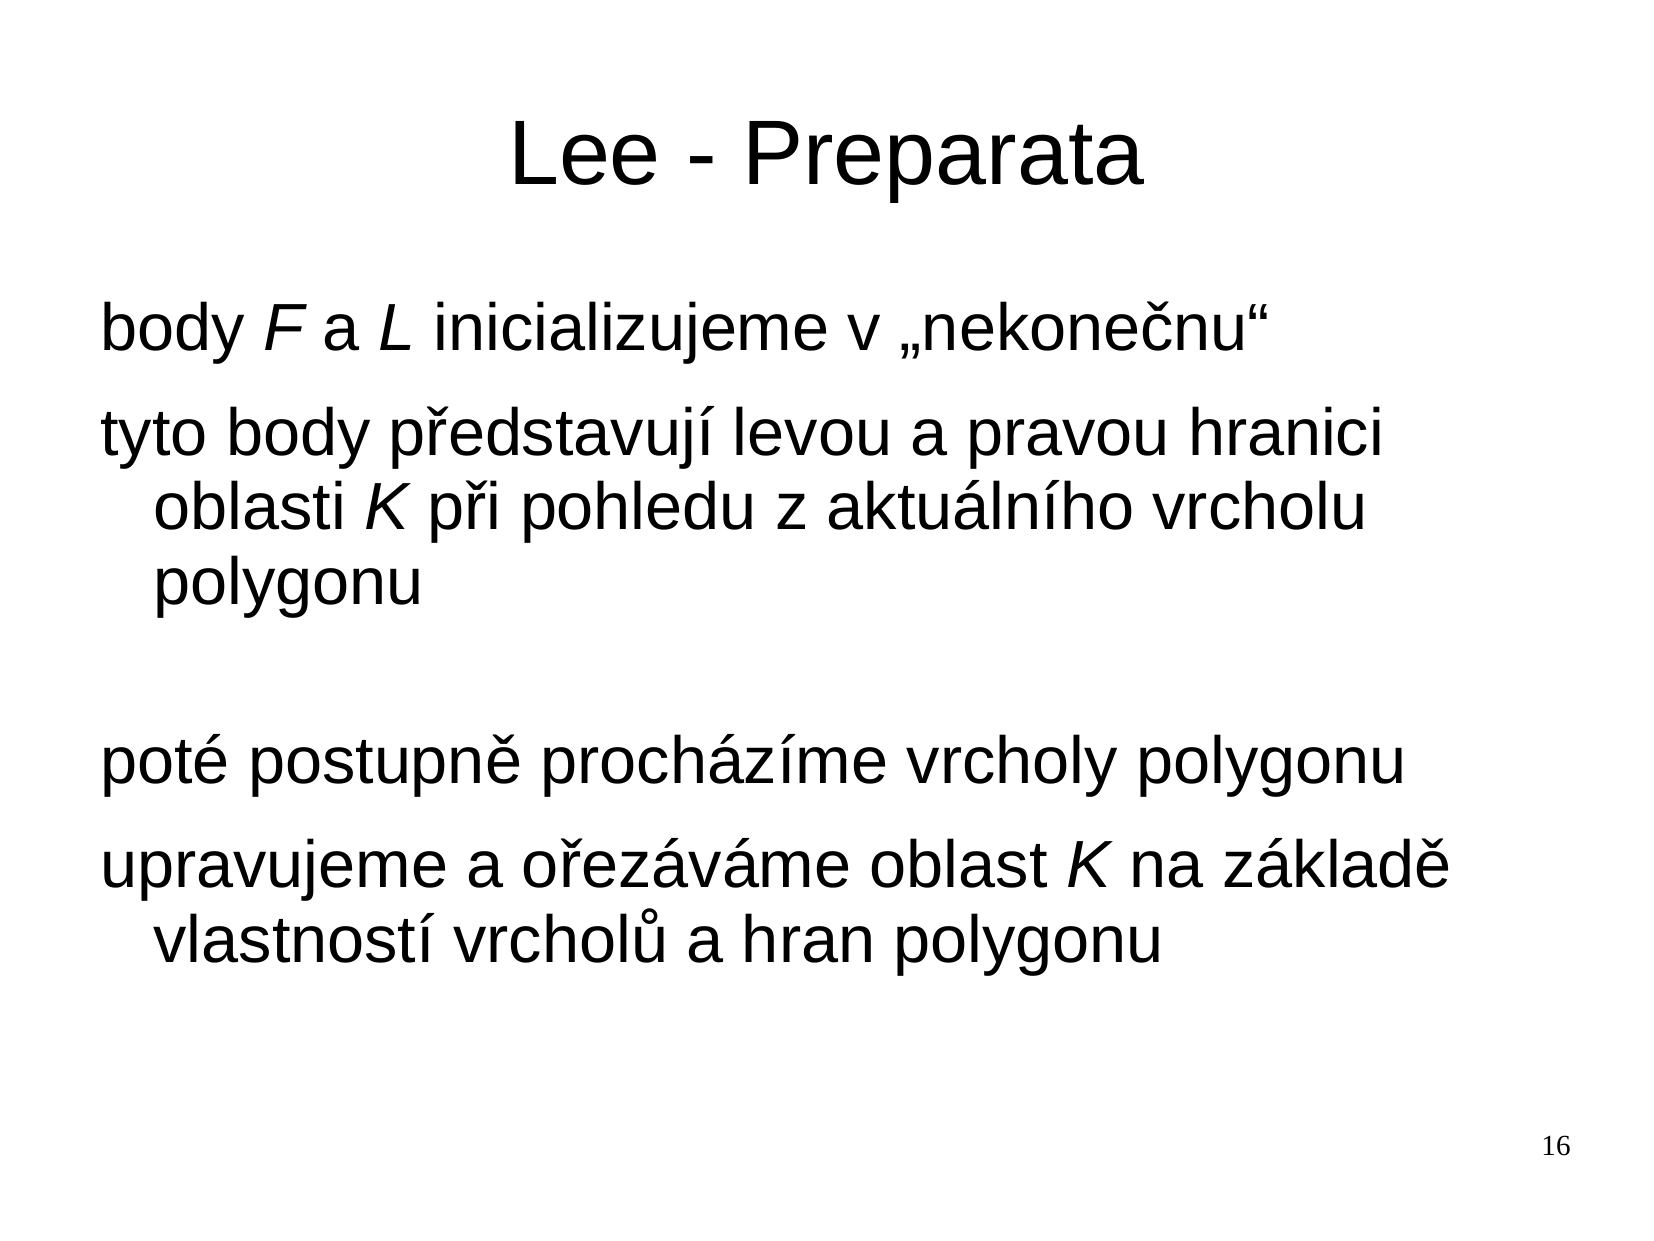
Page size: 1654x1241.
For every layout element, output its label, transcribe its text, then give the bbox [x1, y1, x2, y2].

list body F a L inicializujeme v „nekonečnu“ tyto body představují levou a pravou hranici oblasti K při pohledu z aktuálního vrcholu polygonu poté postupně procházíme vrcholy polygonu upravujeme a ořezáváme oblast K na základě vlastností vrcholů a hran polygonu [82, 290, 1571, 1094]
title Lee - Preparata [82, 56, 1571, 250]
